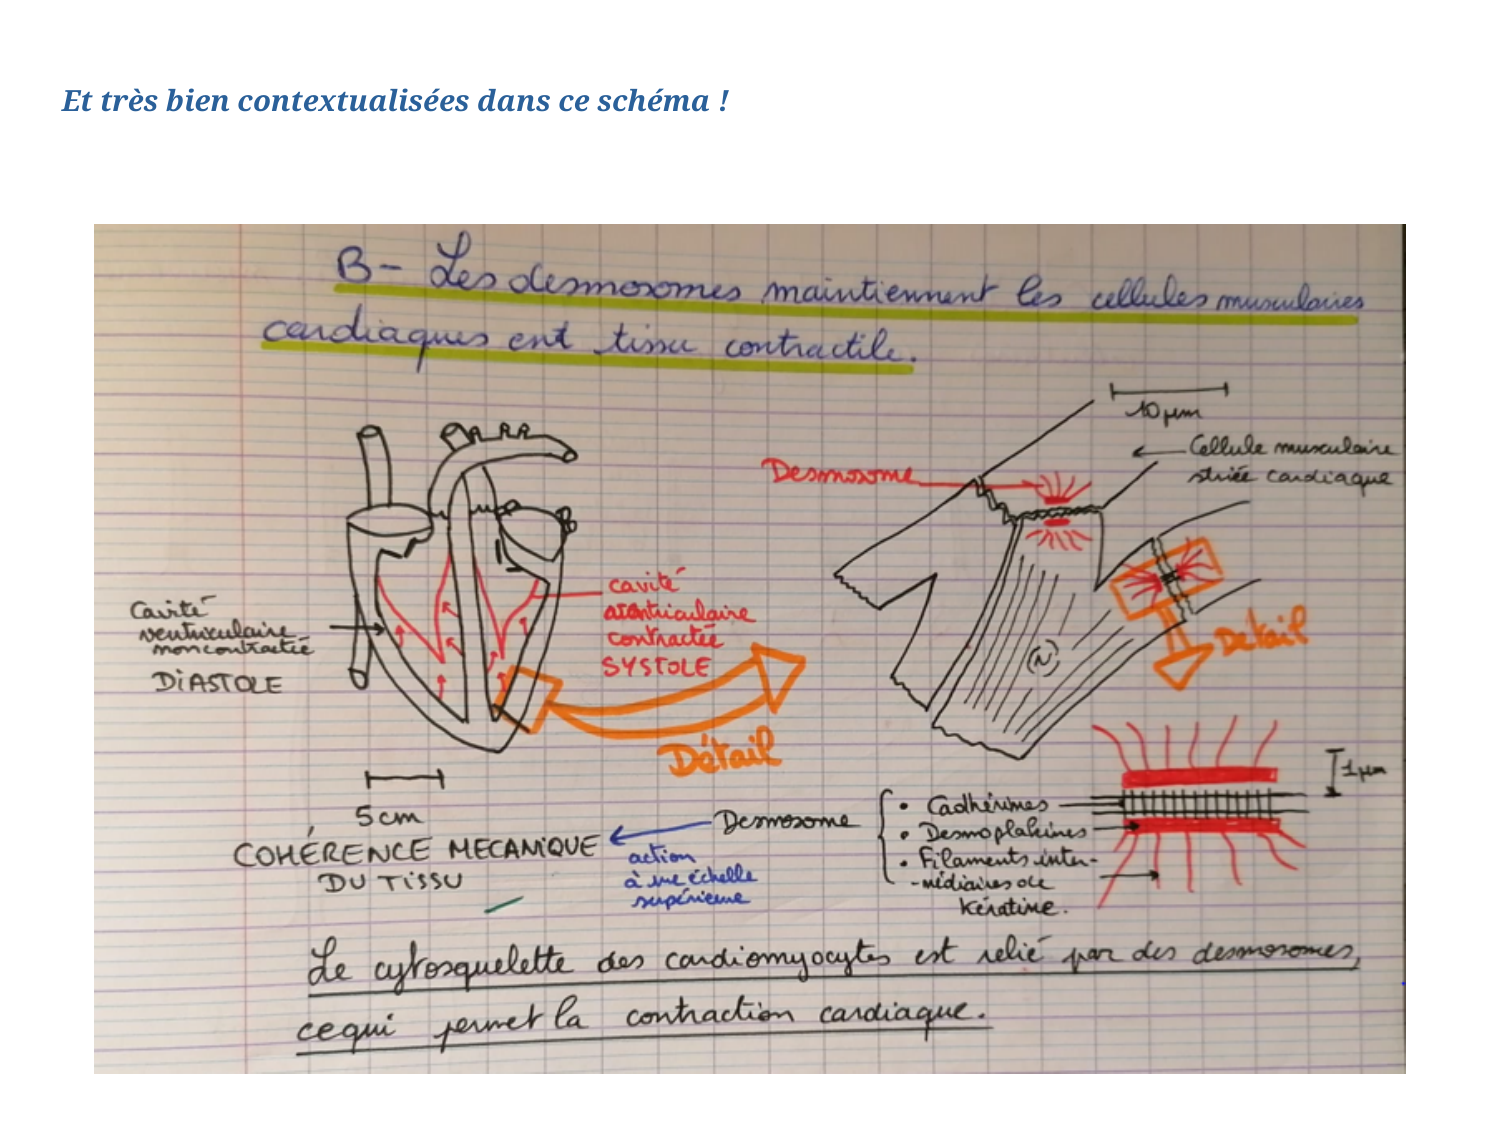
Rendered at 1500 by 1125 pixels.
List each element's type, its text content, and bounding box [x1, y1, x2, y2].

picture [94, 224, 1406, 1075]
text_box Et très bien contextualisées dans ce schéma ! [47, 57, 1347, 125]
